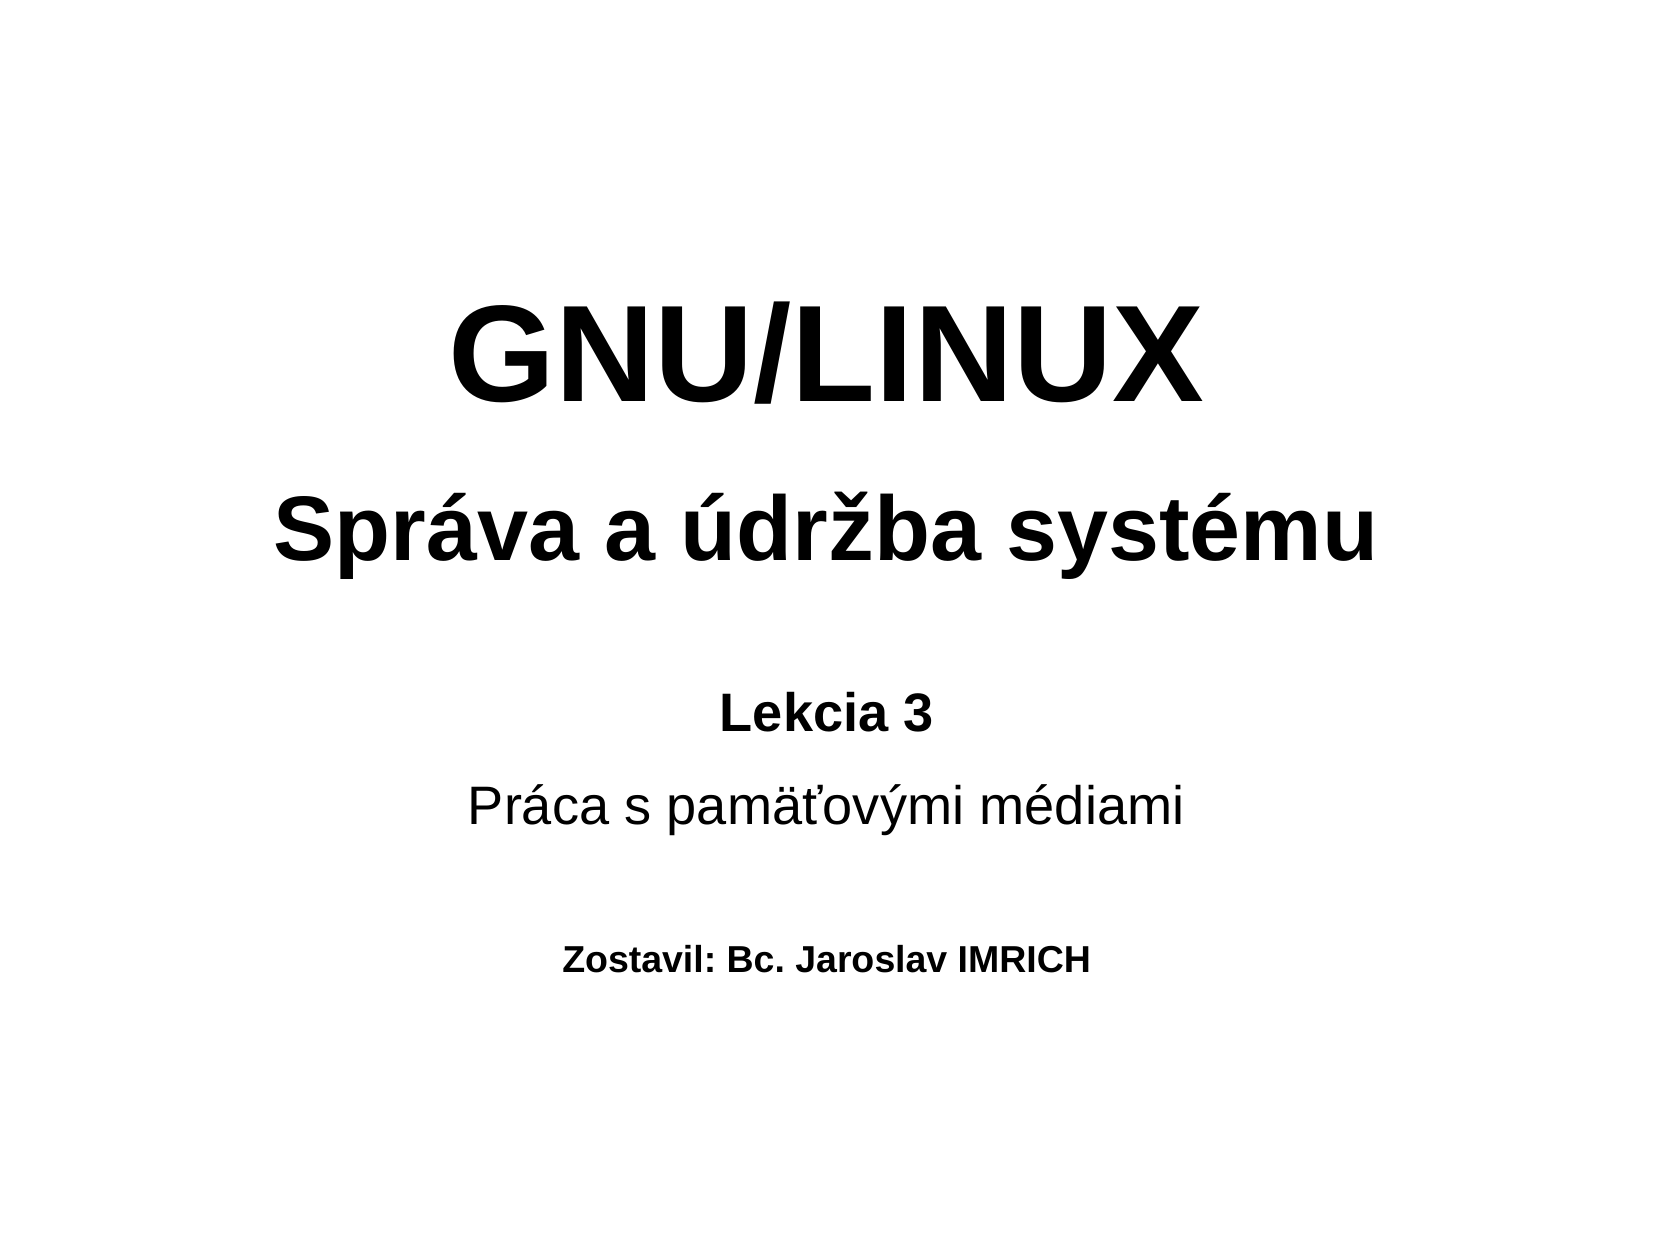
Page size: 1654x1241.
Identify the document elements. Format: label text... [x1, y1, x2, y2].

title GNU/LINUX Správa a údržba systému Lekcia 3 Práca s pamäťovými médiami Zostavil: Bc. Jaroslav IMRICH [82, 112, 1571, 1146]
